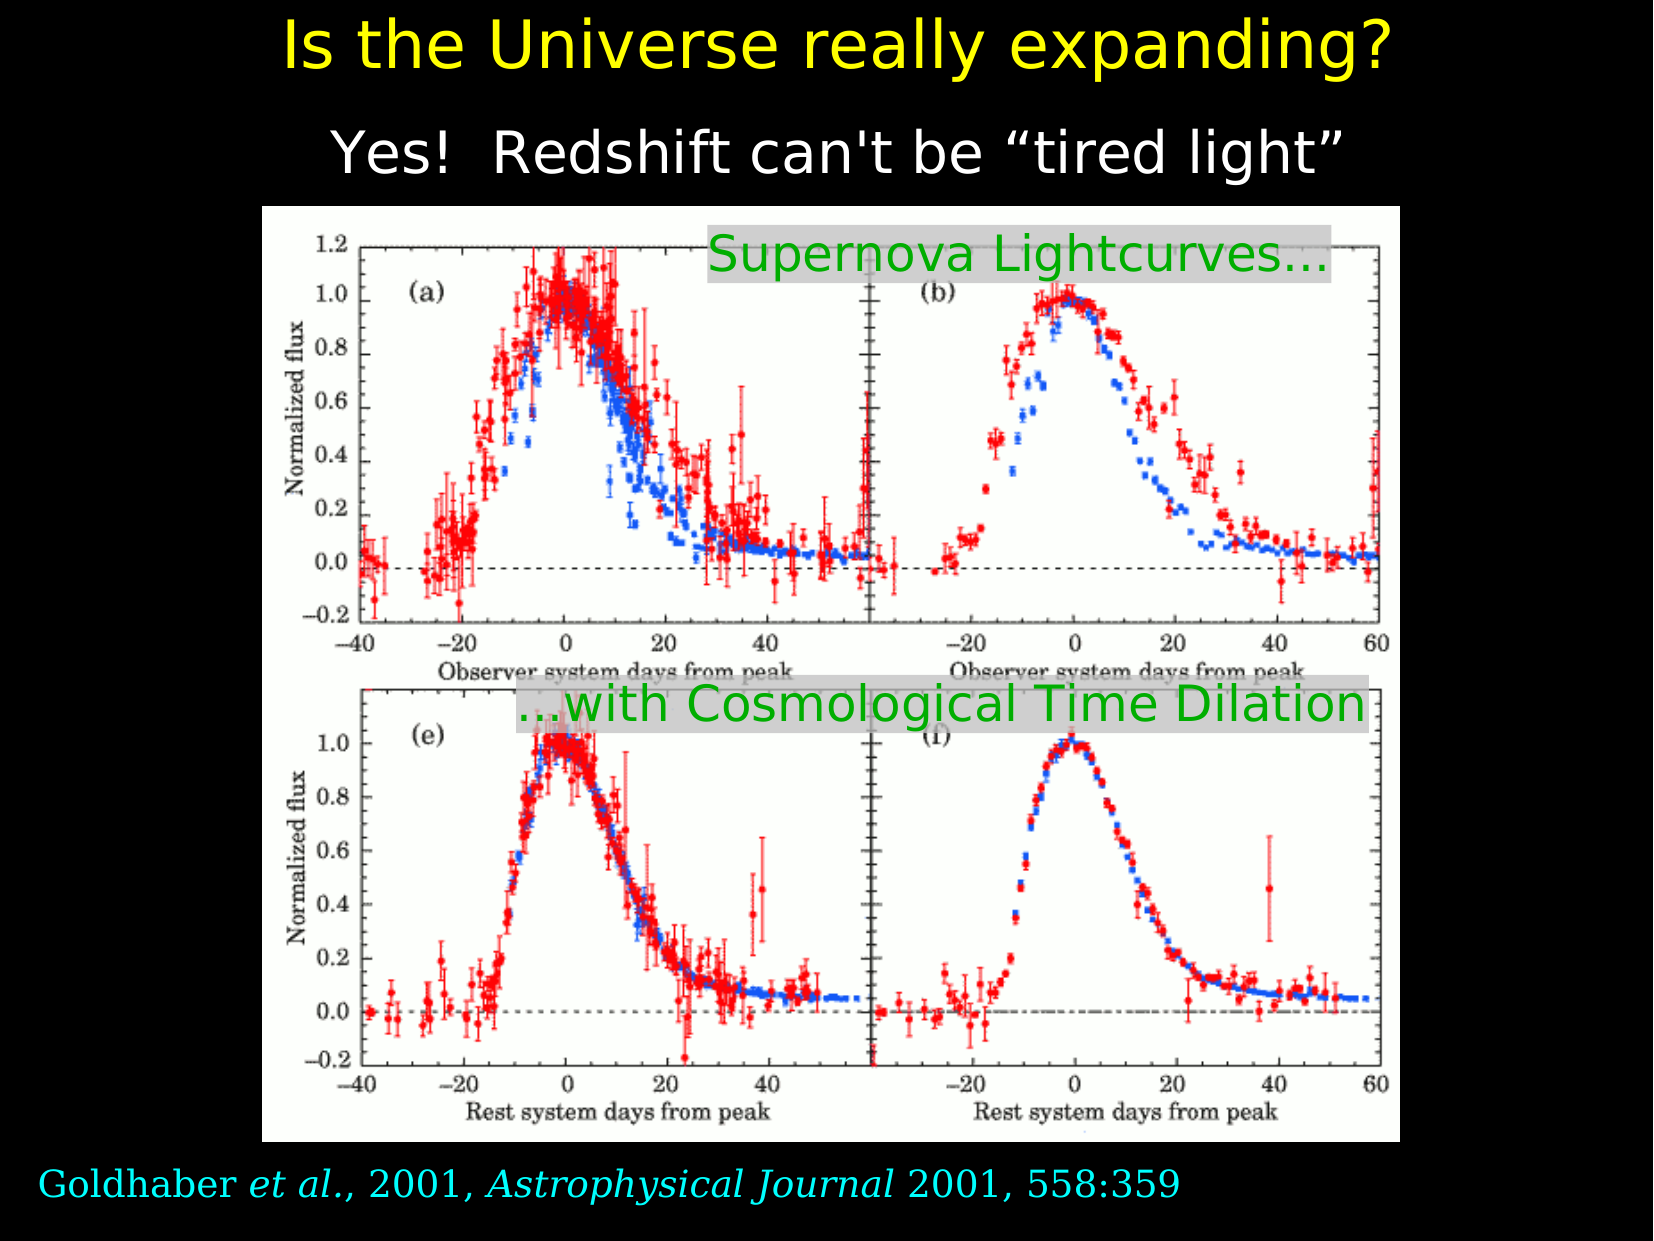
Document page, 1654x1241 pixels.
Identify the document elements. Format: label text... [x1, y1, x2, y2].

text_box Supernova Lightcurves... [707, 224, 1332, 284]
text_box Goldhaber et al., 2001, Astrophysical Journal 2001, 558:359 [37, 1162, 1541, 1221]
text_box ...with Cosmological Time Dilation [516, 674, 1369, 734]
text_box Is the Universe really expanding? Yes! Redshift can't be “tired light” [281, 6, 1407, 188]
picture [262, 206, 1400, 1142]
